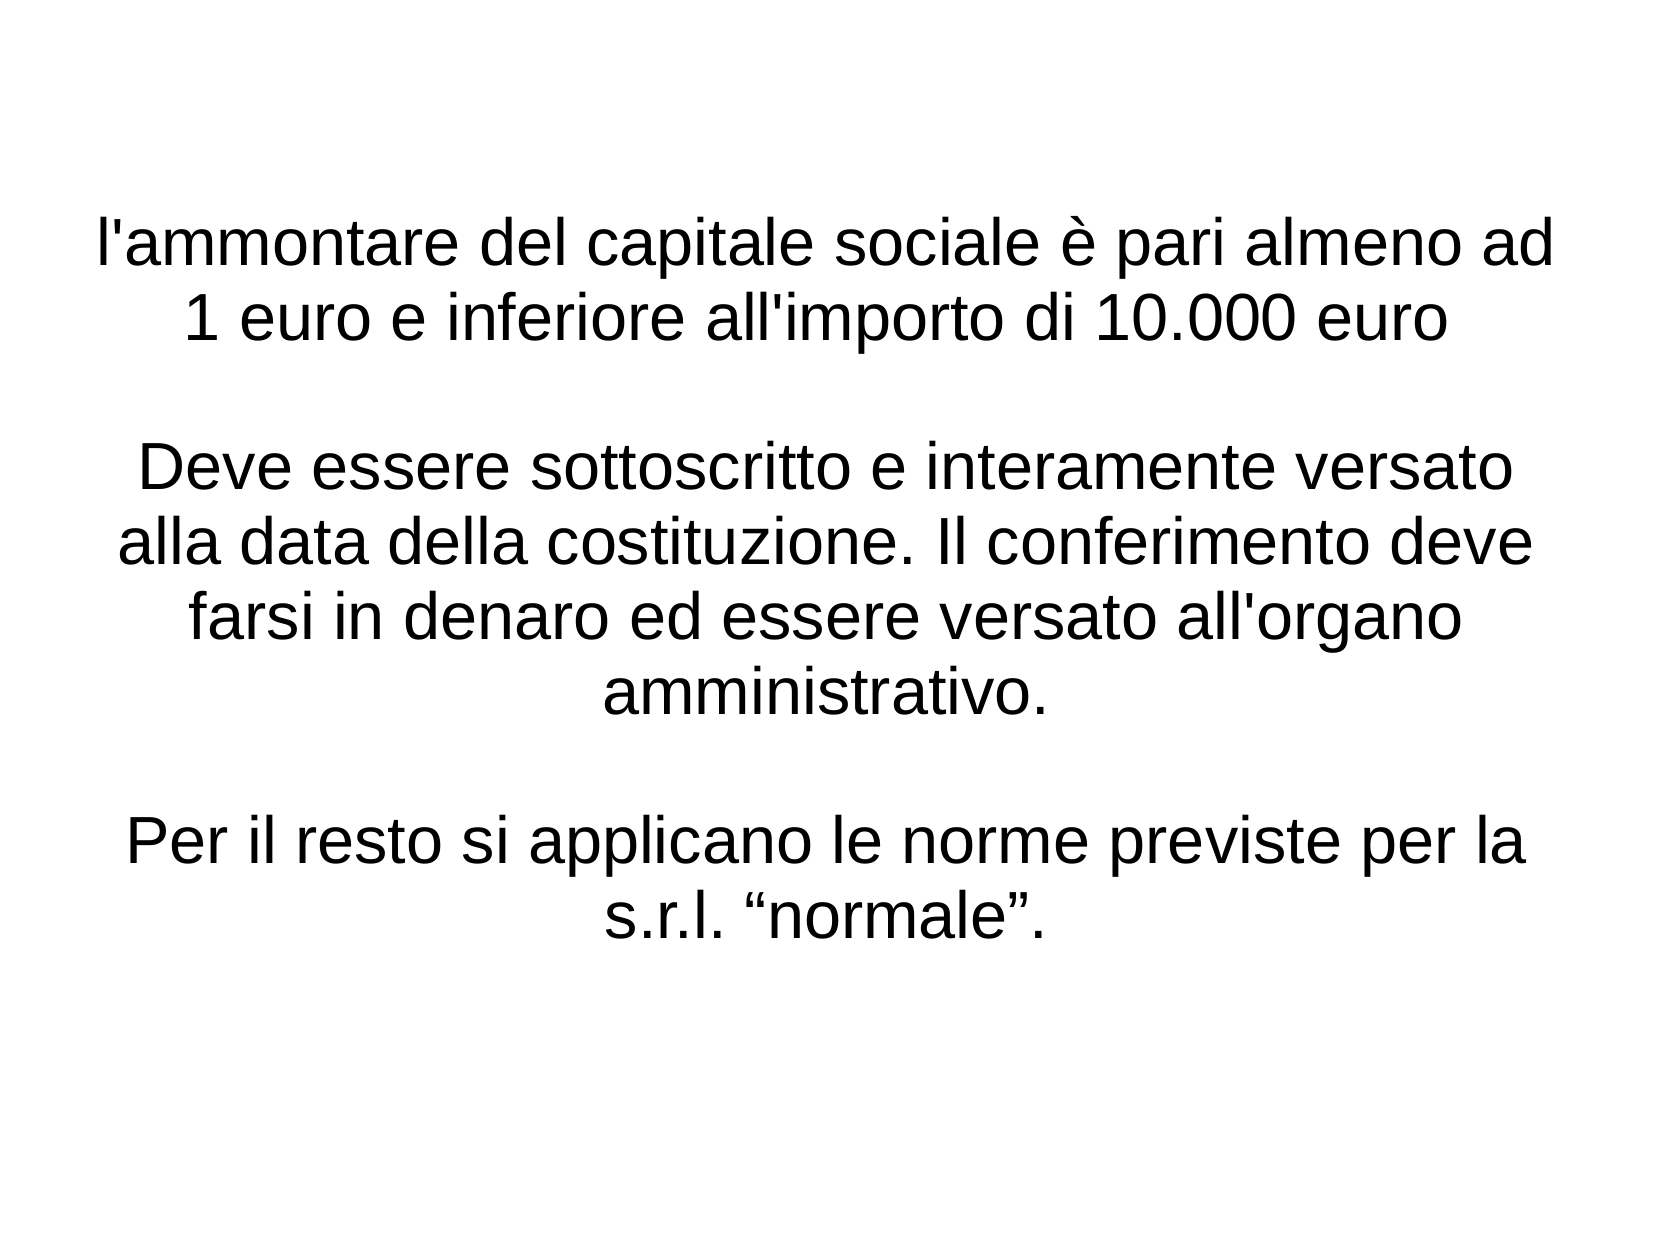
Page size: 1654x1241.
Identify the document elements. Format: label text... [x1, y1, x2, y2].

subtitle l'ammontare del capitale sociale è pari almeno ad 1 euro e inferiore all'importo di 10.000 euro Deve essere sottoscritto e interamente versato alla data della costituzione. Il conferimento deve farsi in denaro ed essere versato all'organo amministrativo. Per il resto si applicano le norme previste per la s.r.l. “normale”. [82, 49, 1571, 1109]
